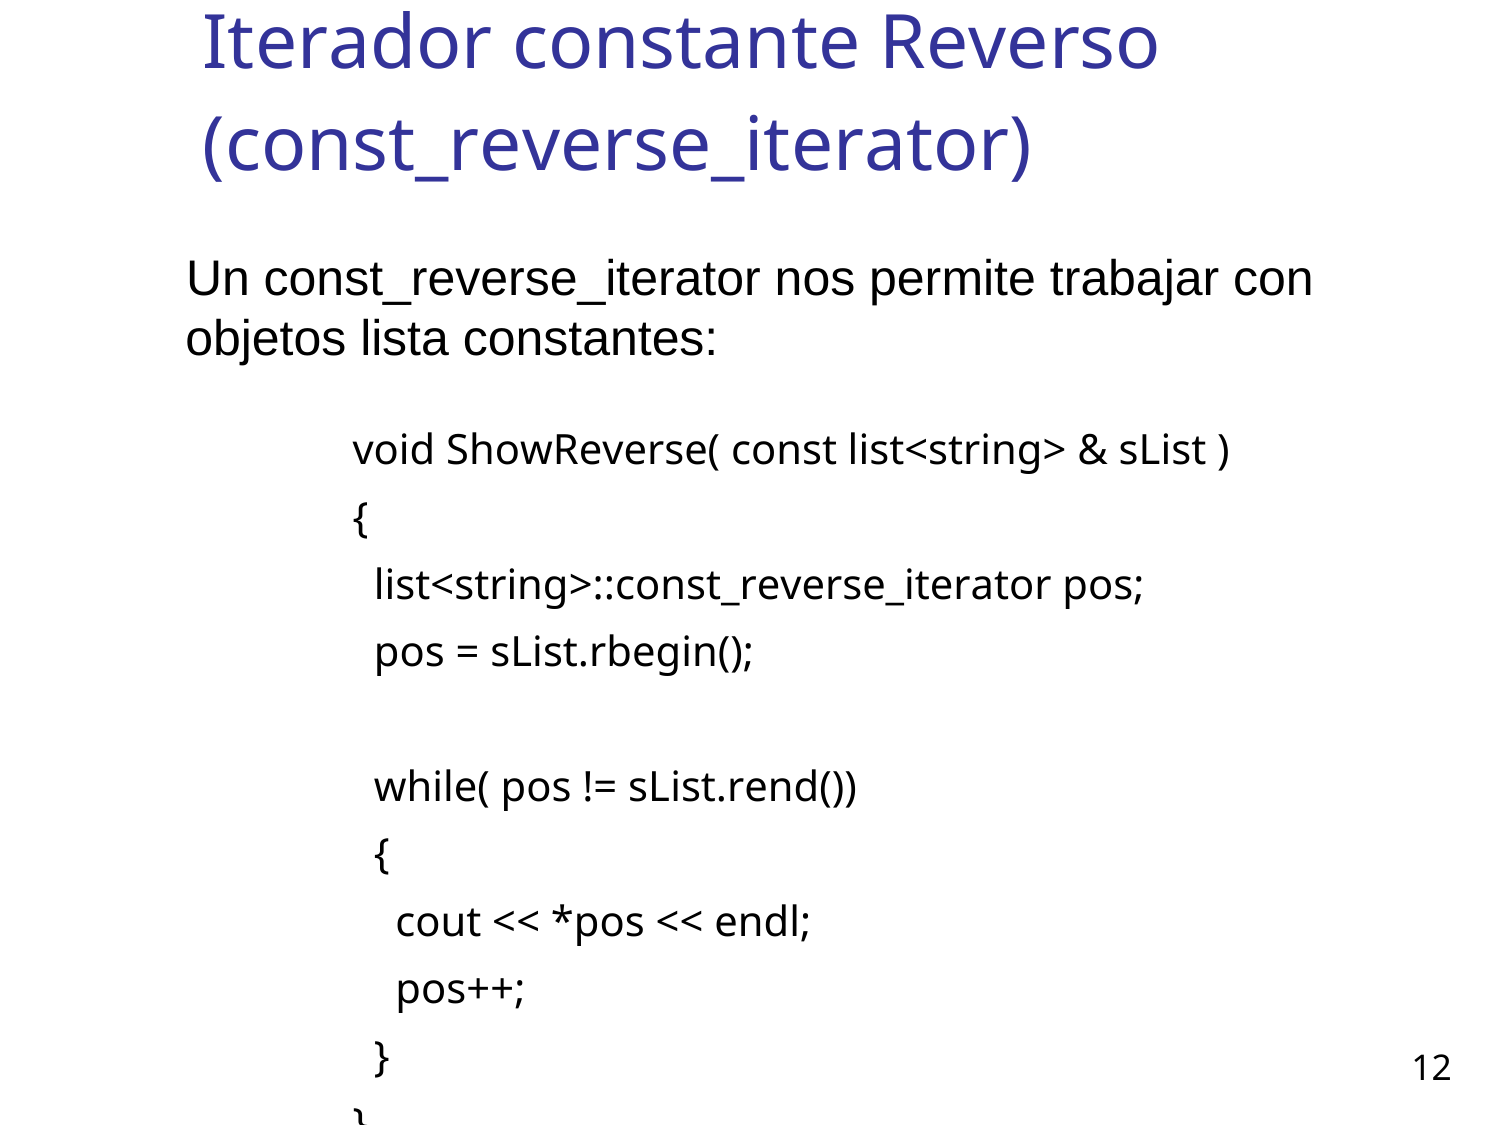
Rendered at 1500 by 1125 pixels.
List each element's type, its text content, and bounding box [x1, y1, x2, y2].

text_box Un const_reverse_iterator nos permite trabajar con objetos lista constantes: [162, 237, 1438, 373]
list void ShowReverse( const list<string> & sList )‏ { list<string>::const_reverse_iterator pos; pos = sList.rbegin(); while( pos != sList.rend())‏ { cout << *pos << endl; pos++; } } [337, 412, 1500, 1125]
title Iterador constante Reverso (const_reverse_iterator)‏ [187, 0, 1466, 200]
